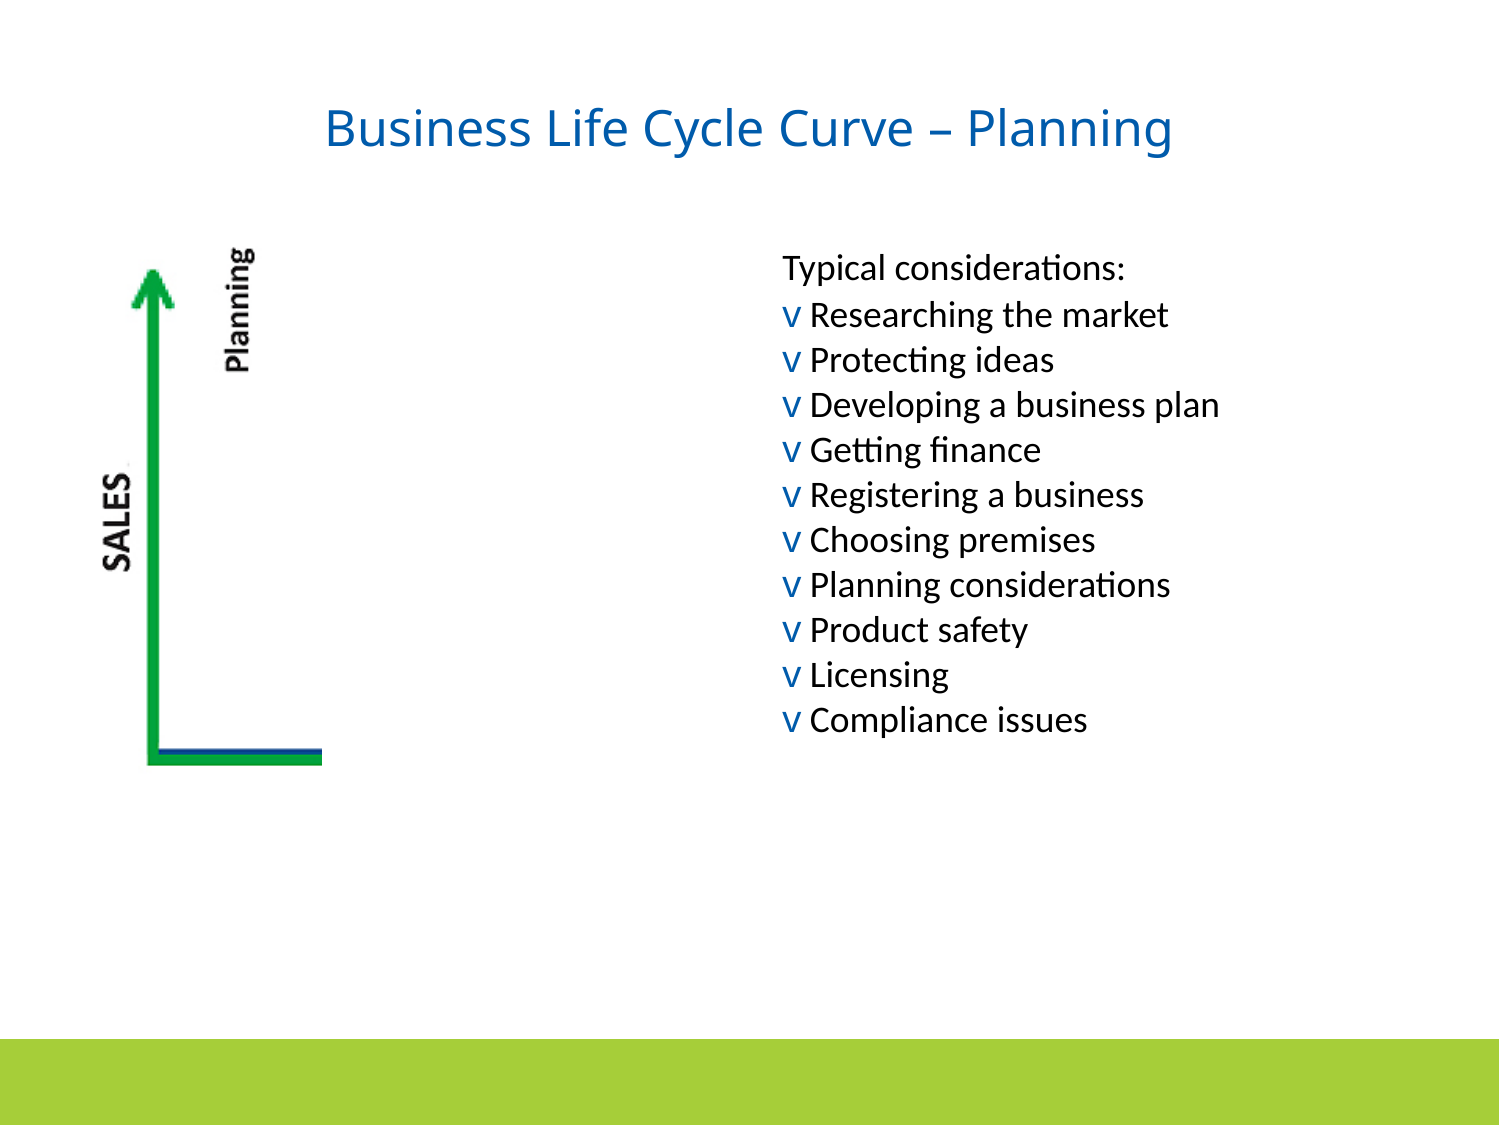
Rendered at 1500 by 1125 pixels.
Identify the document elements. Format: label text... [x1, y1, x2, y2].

text_box [0, 1039, 1499, 1125]
text_box Typical considerations: v Researching the market v Protecting ideas v Developing a business plan v Getting finance v Registering a business v Choosing premises v Planning considerations v Product safety v Licensing v Compliance issues [767, 235, 1382, 886]
picture [89, 235, 322, 827]
text_box Business Life Cycle Curve – Planning [117, 88, 1382, 178]
